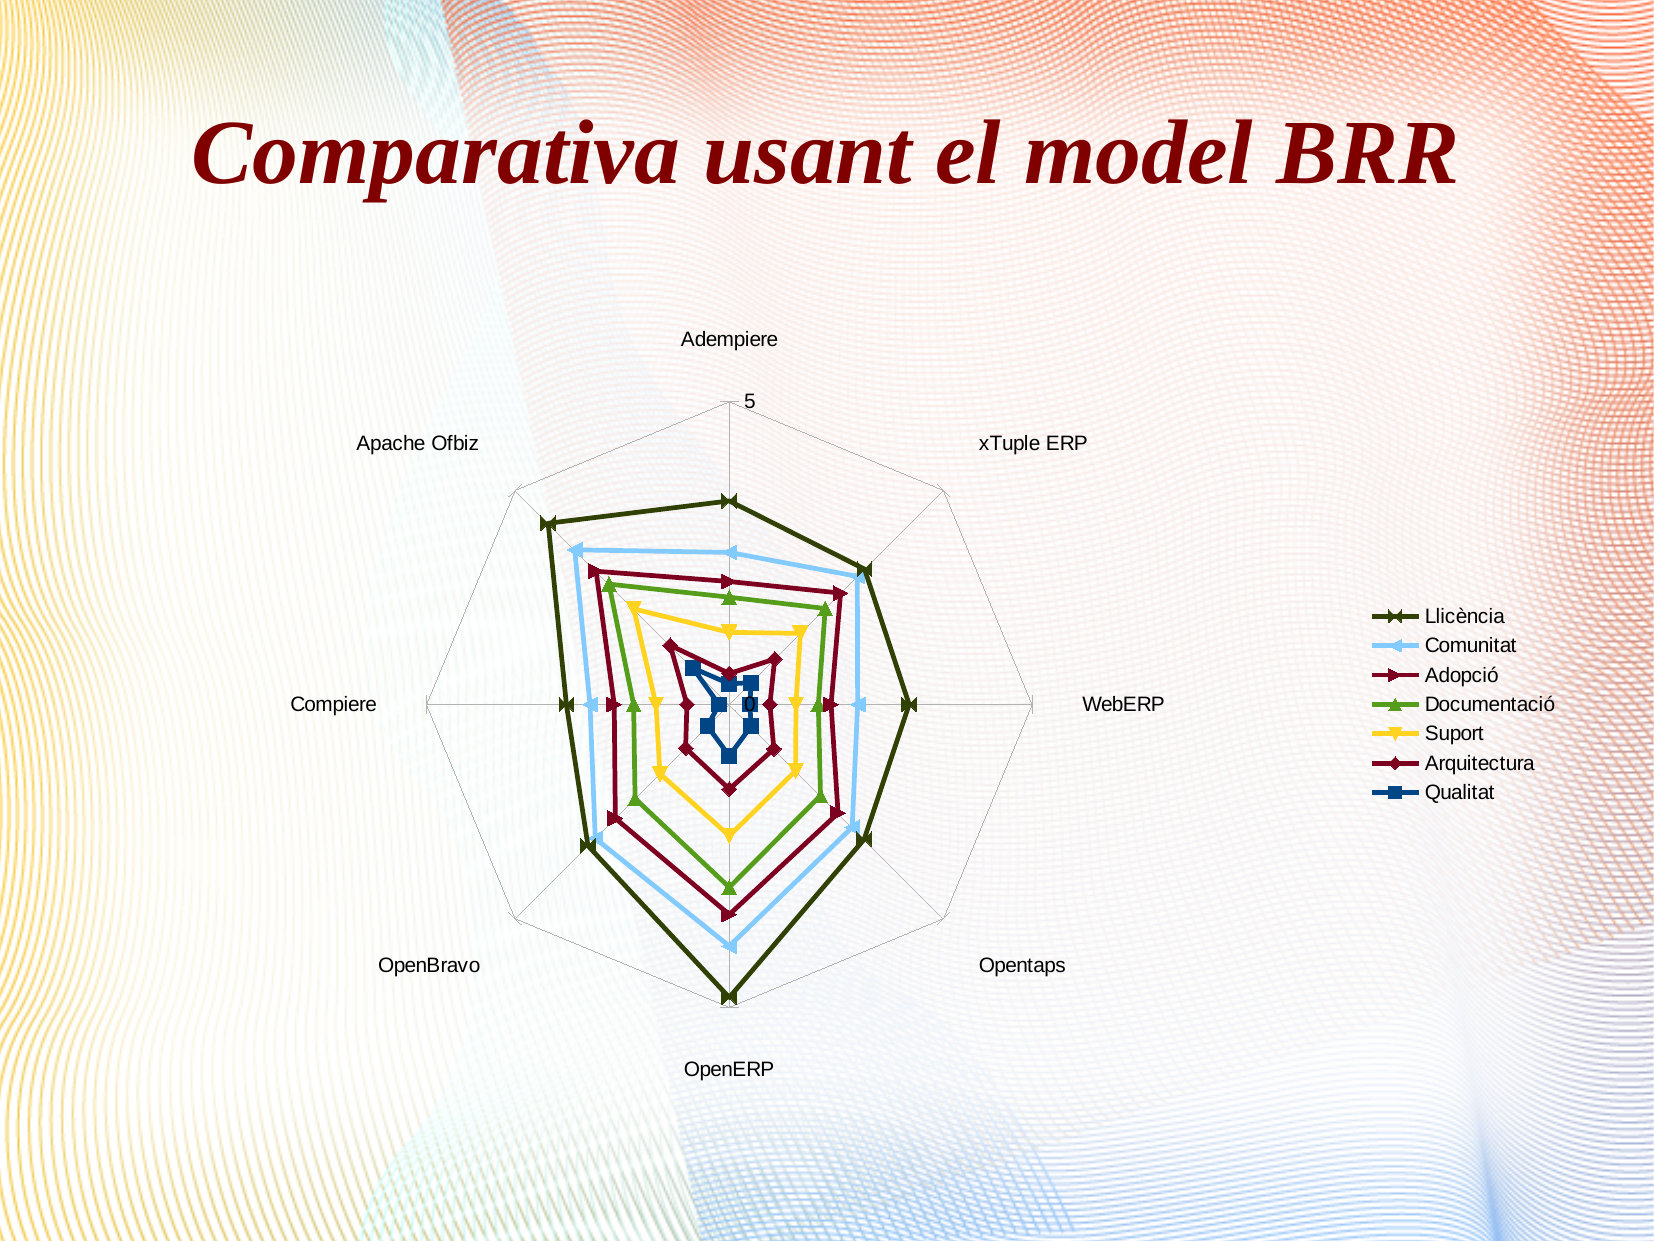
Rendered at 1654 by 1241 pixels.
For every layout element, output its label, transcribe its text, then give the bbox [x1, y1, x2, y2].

chart [90, 312, 1574, 1097]
picture [0, 0, 1654, 1241]
title Comparativa usant el model BRR [82, 49, 1571, 257]
